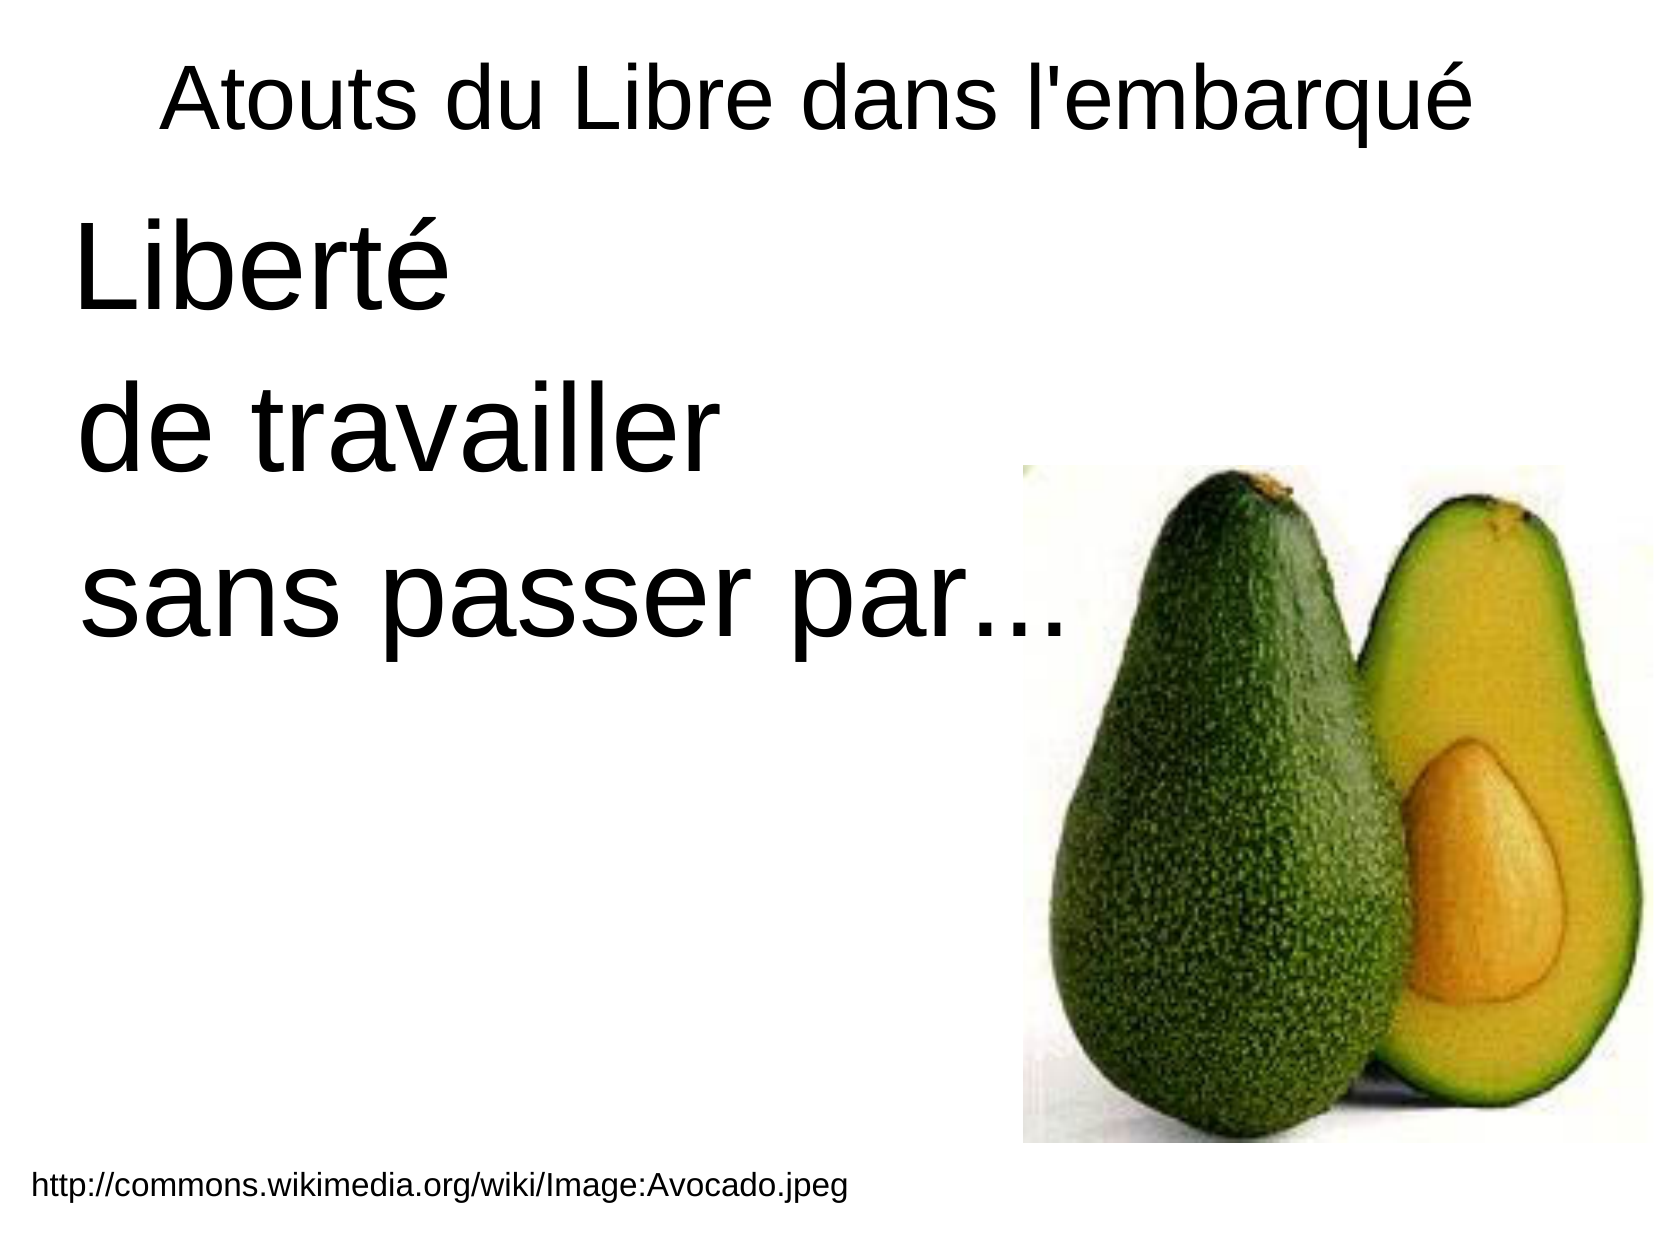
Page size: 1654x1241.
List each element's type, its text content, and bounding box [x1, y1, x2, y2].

text_box sans passer par... [79, 522, 1126, 705]
text_box de travailler [76, 357, 1123, 540]
picture [1023, 465, 1654, 1143]
title Atouts du Libre dans l'embarqué [92, 41, 1545, 156]
text_box Liberté [70, 196, 1117, 378]
text_box http://commons.wikimedia.org/wiki/Image:Avocado.jpeg [31, 1166, 851, 1209]
